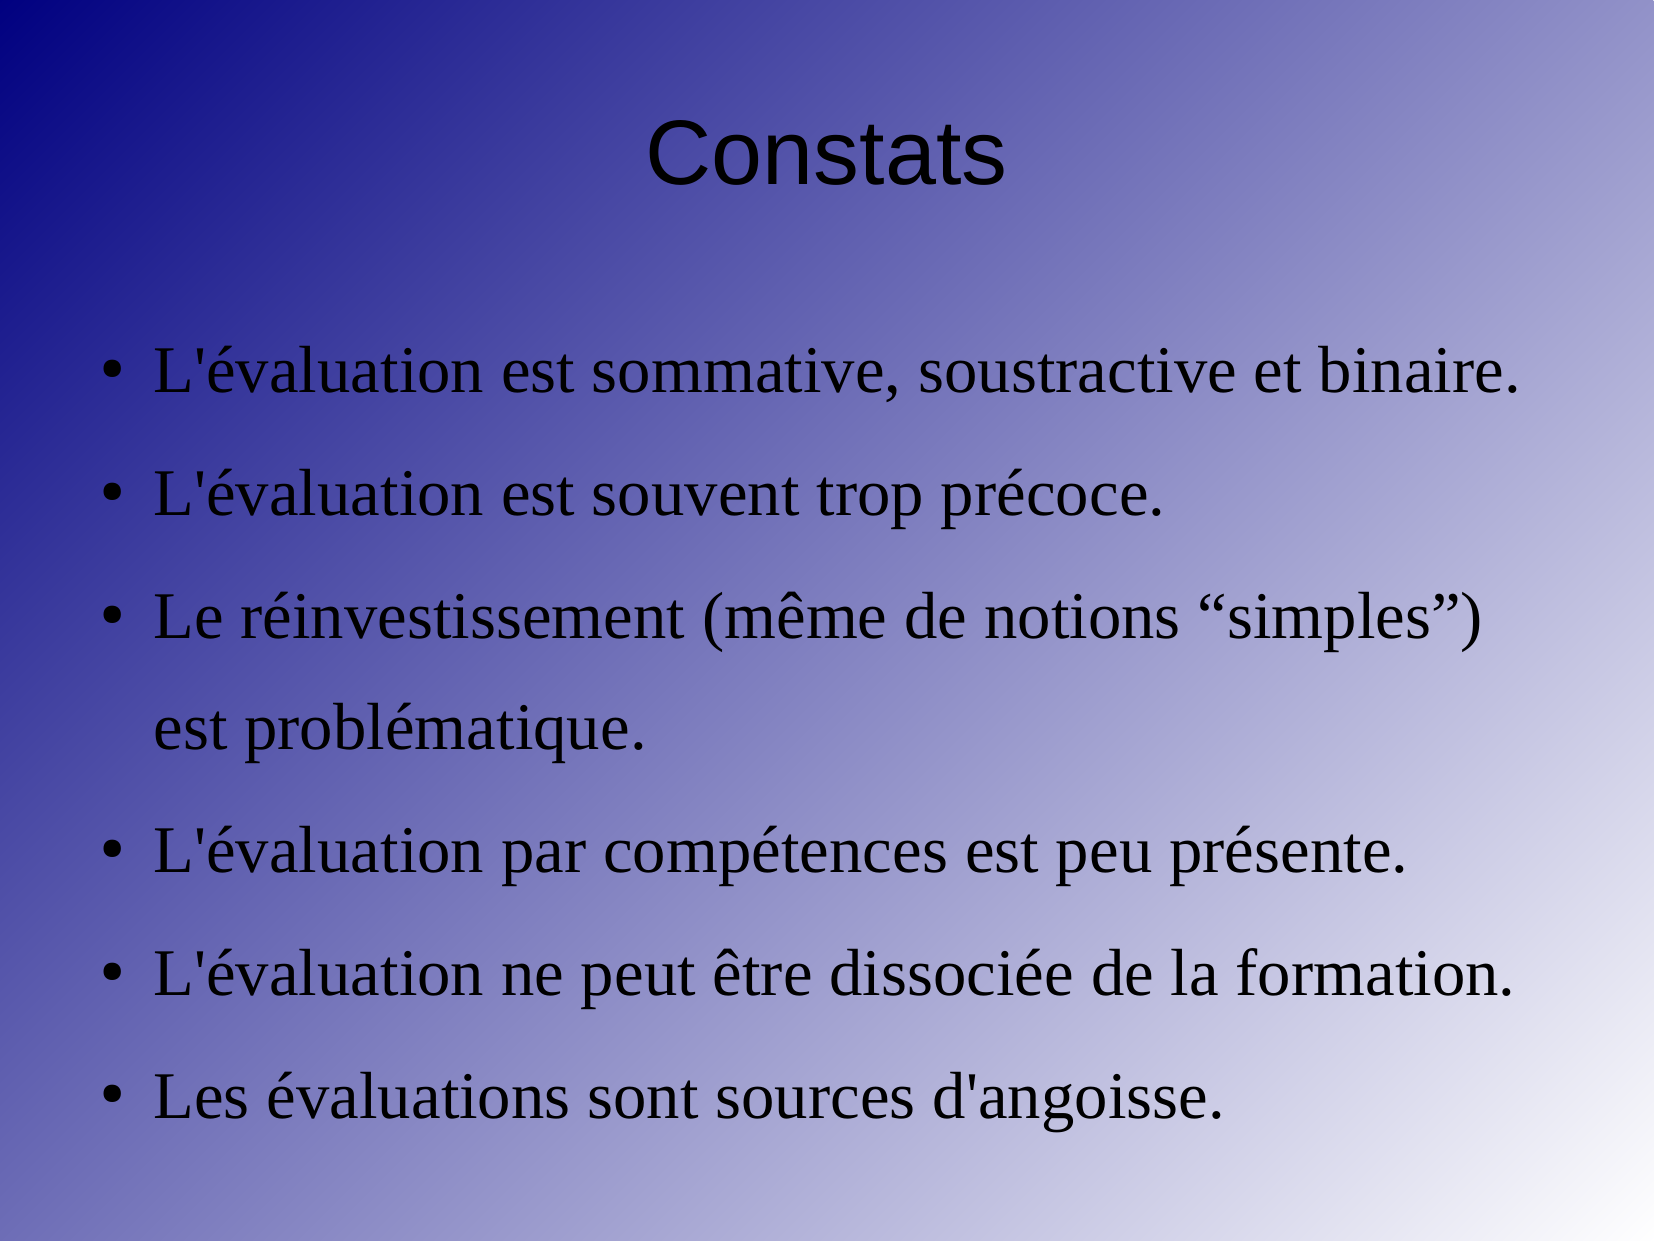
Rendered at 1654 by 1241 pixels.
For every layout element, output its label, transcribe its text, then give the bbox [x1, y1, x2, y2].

list L'évaluation est sommative, soustractive et binaire. L'évaluation est souvent trop précoce. Le réinvestissement (même de notions “simples”) est problématique. L'évaluation par compétences est peu présente. L'évaluation ne peut être dissociée de la formation. Les évaluations sont sources d'angoisse. [82, 296, 1571, 1100]
title Constats [82, 49, 1571, 257]
